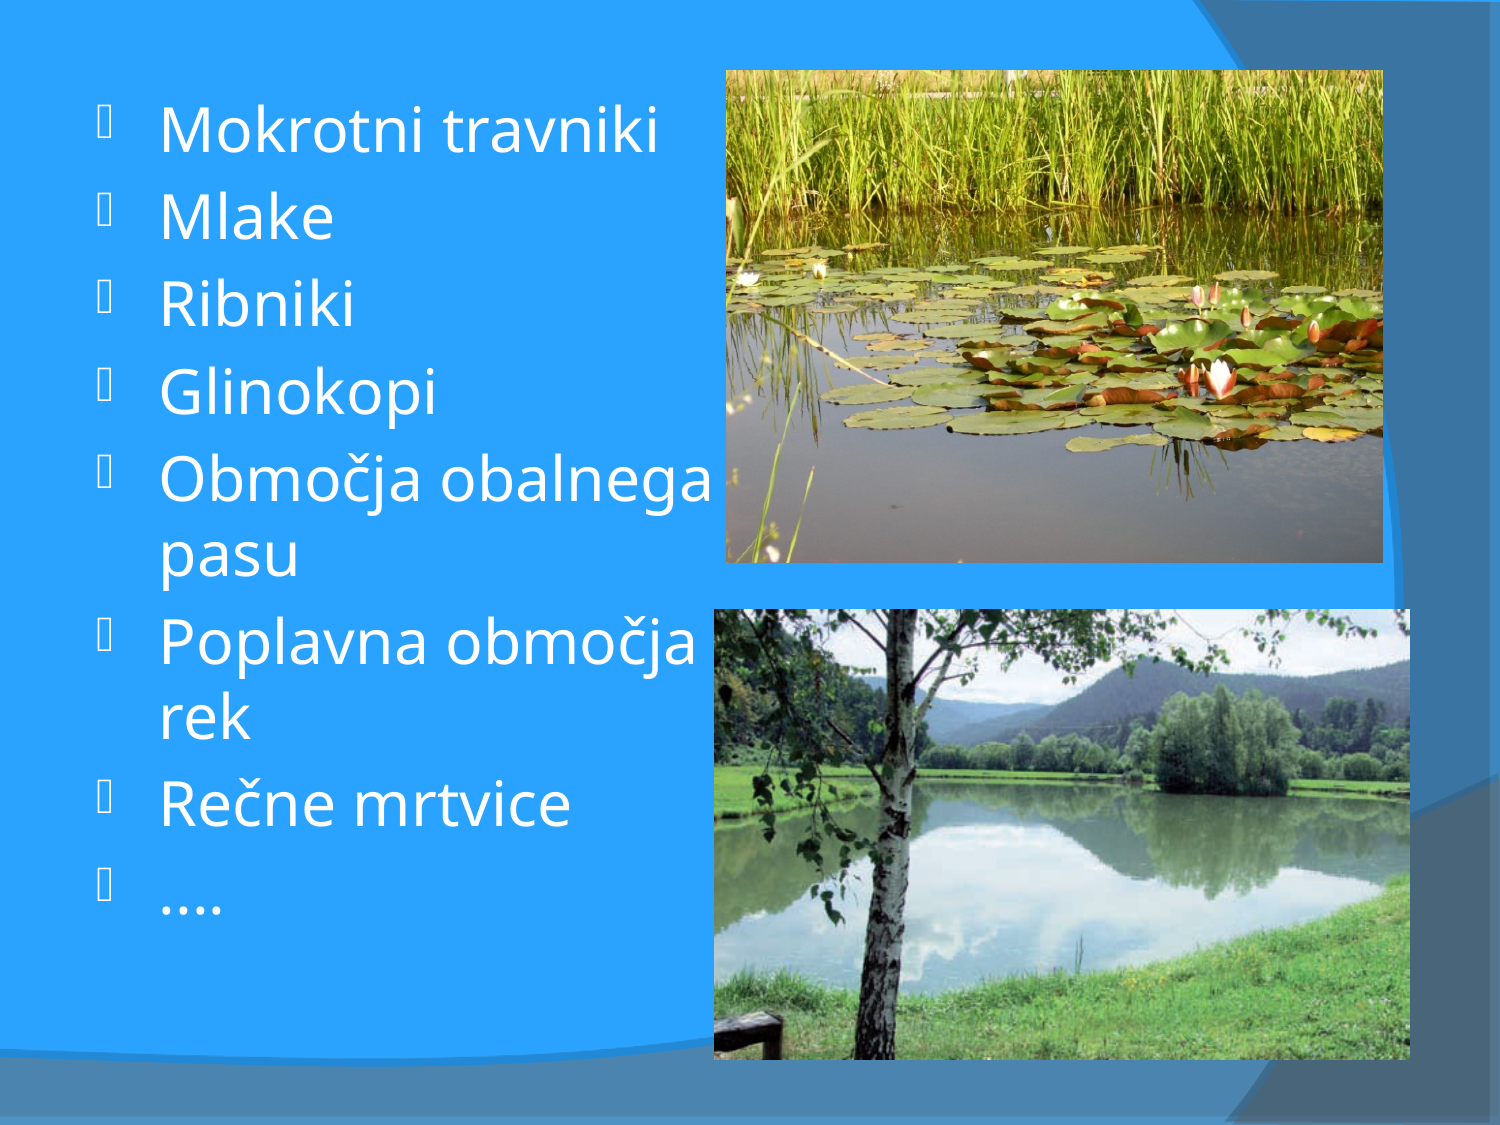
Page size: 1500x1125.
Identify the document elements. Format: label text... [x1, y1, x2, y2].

picture [714, 609, 1410, 1060]
picture [726, 70, 1383, 563]
list Mokrotni travniki Mlake Ribniki Glinokopi Območja obalnega pasu Poplavna območja rek Rečne mrtvice .... [75, 82, 1300, 1005]
